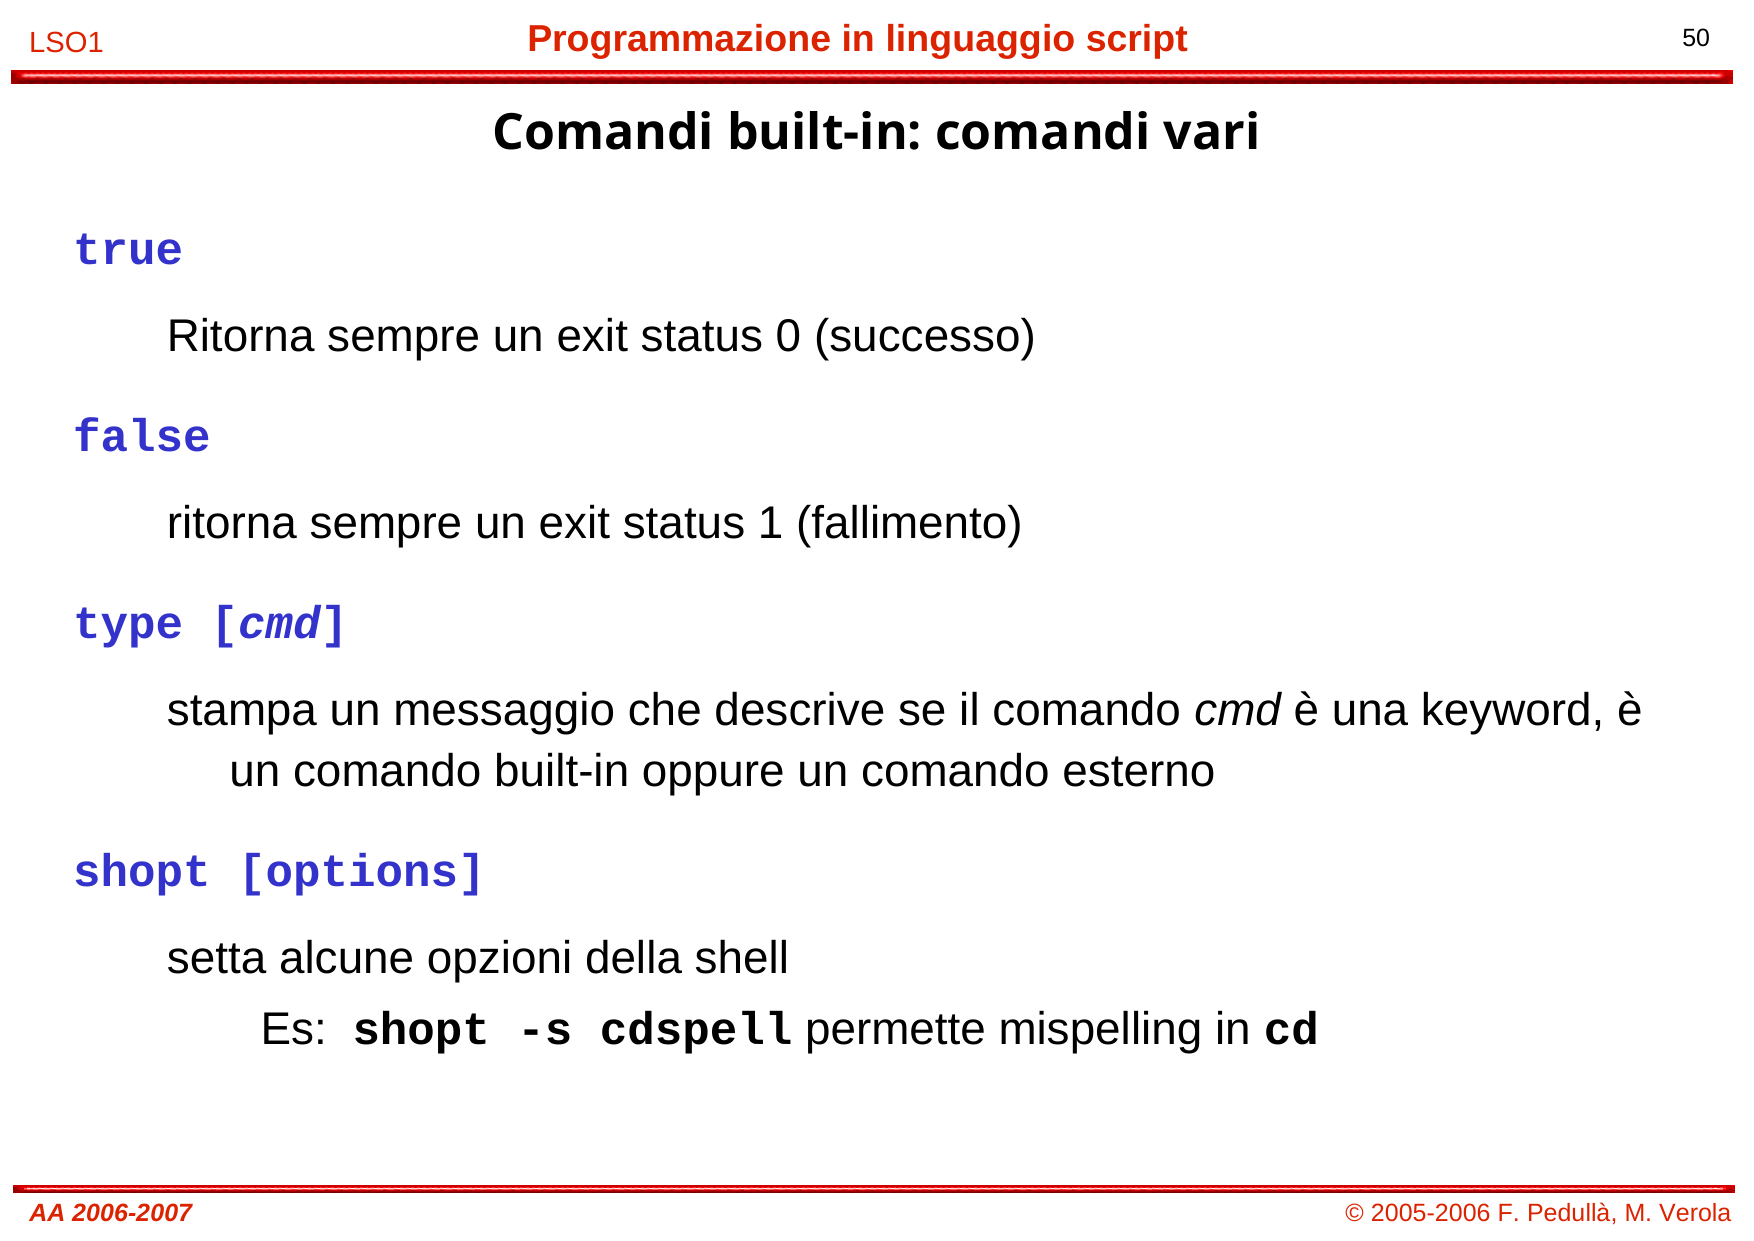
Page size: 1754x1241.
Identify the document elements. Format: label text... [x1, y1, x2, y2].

list true Ritorna sempre un exit status 0 (successo) false ritorna sempre un exit status 1 (fallimento) type [cmd] stampa un messaggio che descrive se il comando cmd è una keyword, è un comando built-in oppure un comando esterno shopt [options] setta alcune opzioni della shell Es: shopt -s cdspell permette mispelling in cd [58, 206, 1696, 1084]
picture [11, 70, 1733, 84]
picture [13, 1185, 1735, 1193]
title Comandi built-in: comandi vari [446, 84, 1307, 180]
